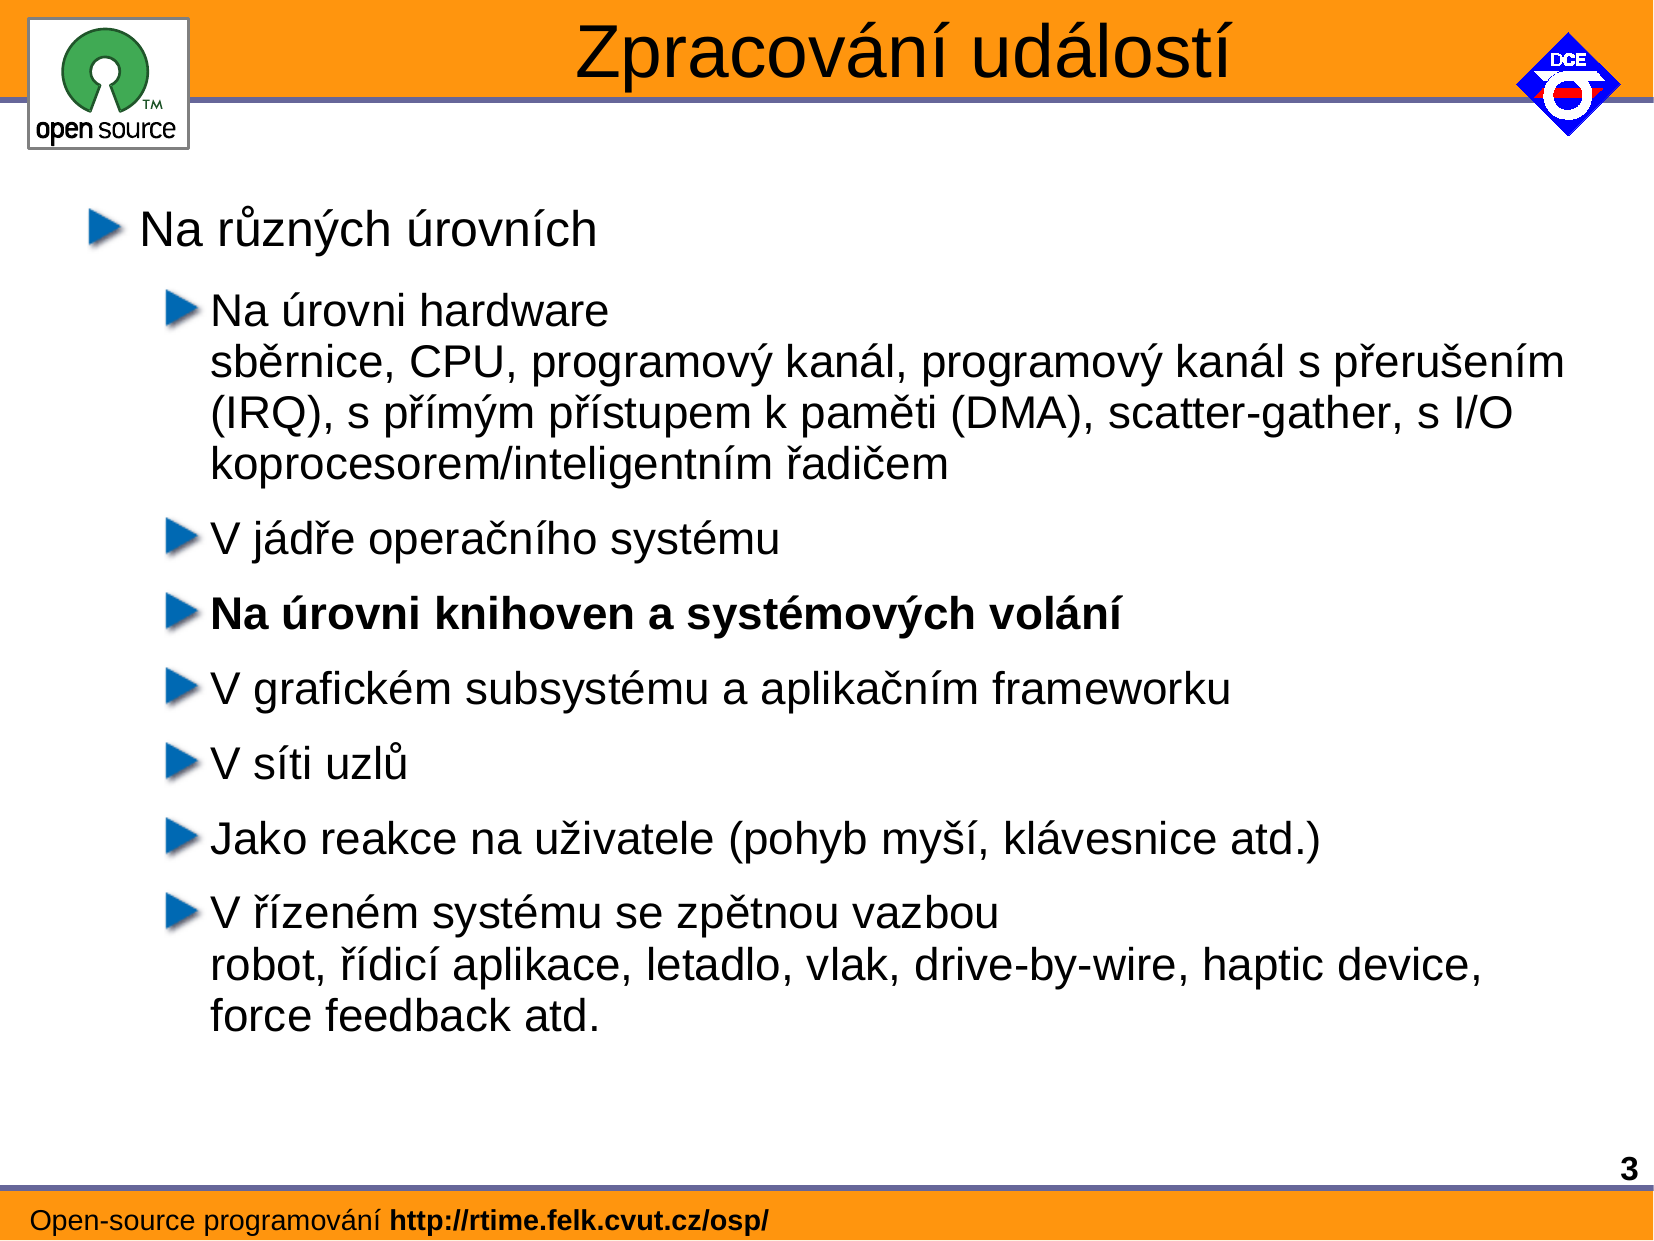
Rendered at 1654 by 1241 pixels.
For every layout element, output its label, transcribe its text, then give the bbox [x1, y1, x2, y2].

title Zpracování událostí [178, 4, 1631, 98]
list Na různých úrovních Na úrovni hardware sběrnice, CPU, programový kanál, programový kanál s přerušením (IRQ), s přímým přístupem k paměti (DMA), scatter-gather, s I/O koprocesorem/inteligentním řadičem V jádře operačního systému Na úrovni knihoven a systémových volání V grafickém subsystému a aplikačním frameworku V síti uzlů Jako reakce na uživatele (pohyb myší, klávesnice atd.) V řízeném systému se zpětnou vazbou robot, řídicí aplikace, letadlo, vlak, drive-by-wire, haptic device, force feedback atd. [68, 201, 1592, 1119]
